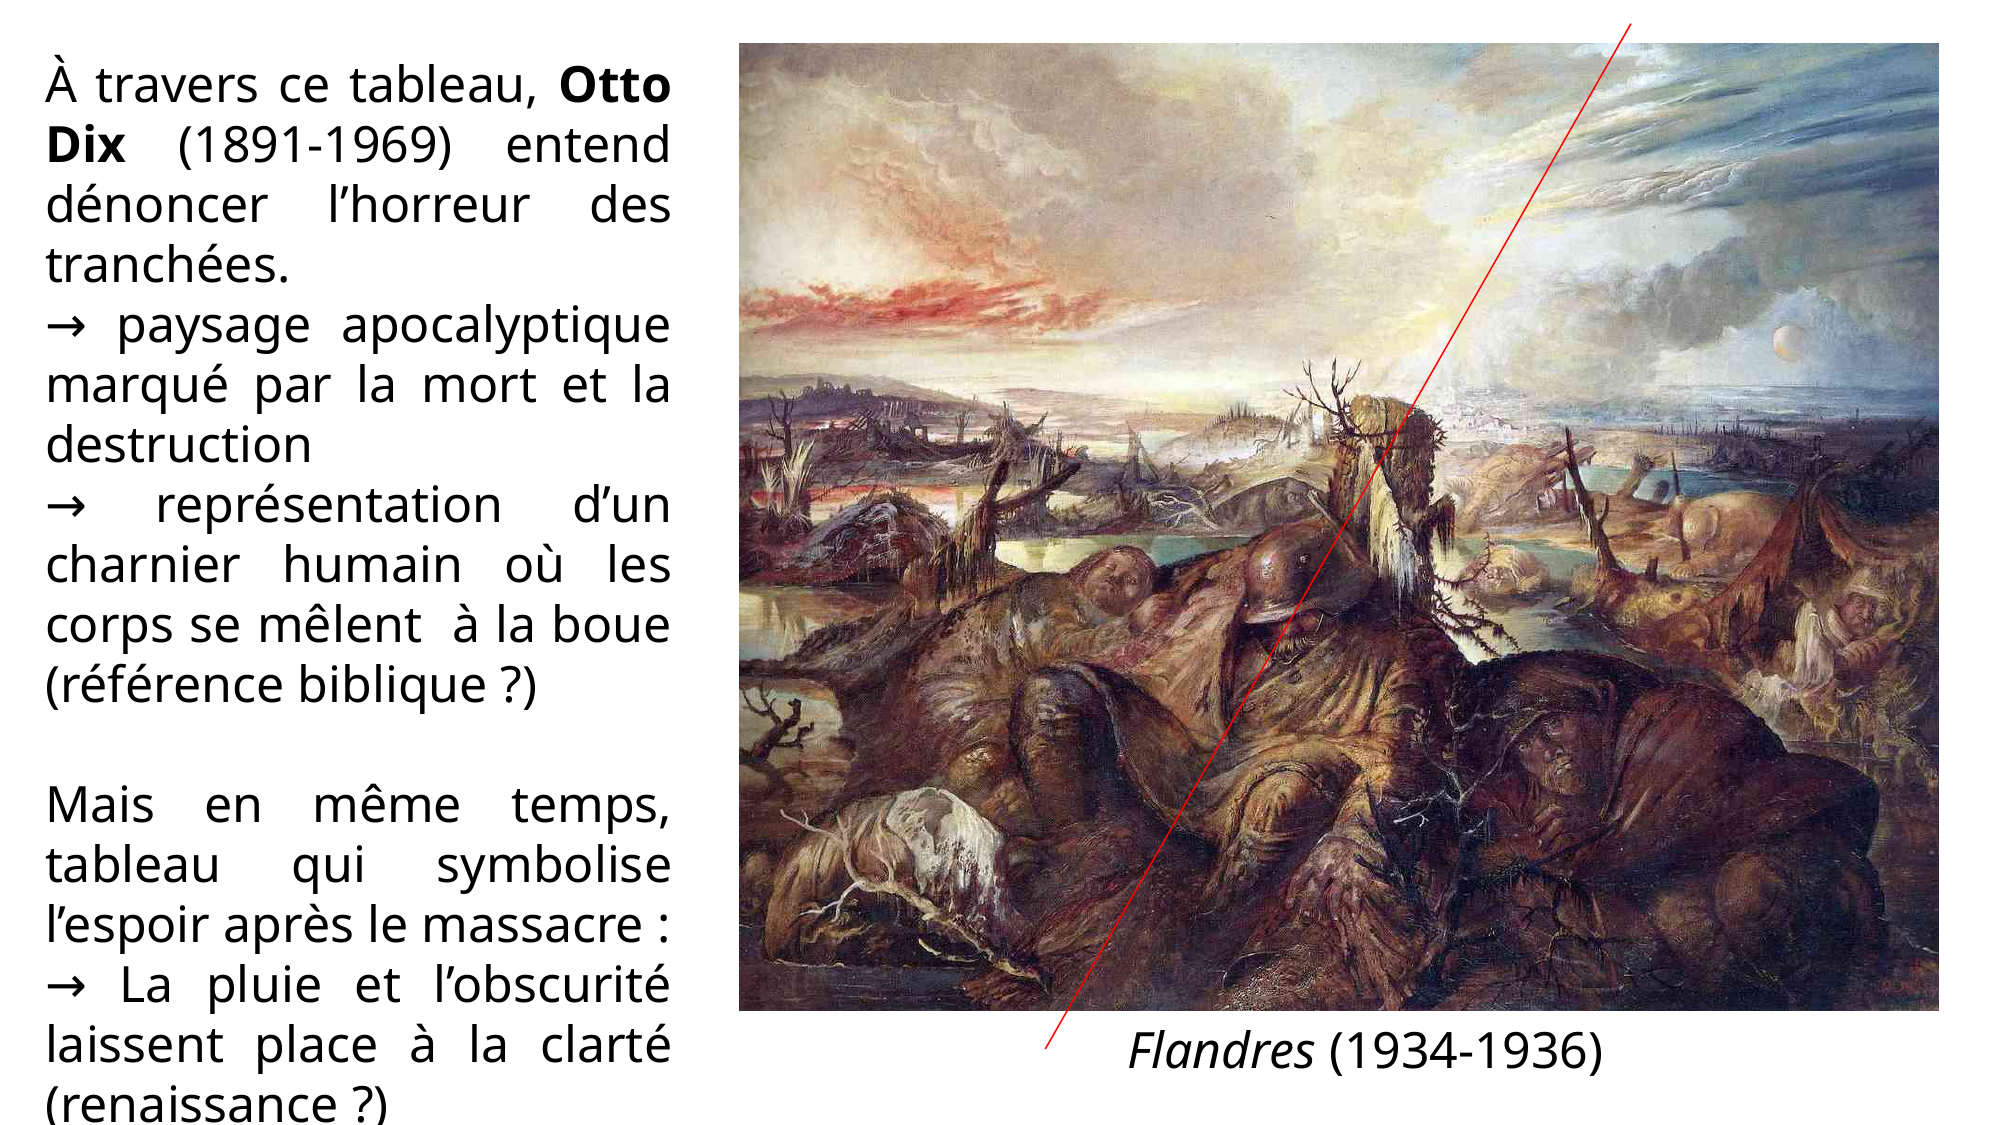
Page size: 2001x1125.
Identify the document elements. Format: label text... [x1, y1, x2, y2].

text_box À travers ce tableau, Otto Dix (1891-1969) entend dénoncer l’horreur des tranchées. → paysage apocalyptique marqué par la mort et la destruction → représentation d’un charnier humain où les corps se mêlent à la boue (référence biblique ?) Mais en même temps, tableau qui symbolise l’espoir après le massacre : → La pluie et l’obscurité laissent place à la clarté (renaissance ?) [29, 44, 702, 1090]
picture [1070, 43, 1939, 1011]
text_box Flandres (1934-1936) [830, 1010, 1900, 1087]
picture [739, 43, 1618, 1011]
